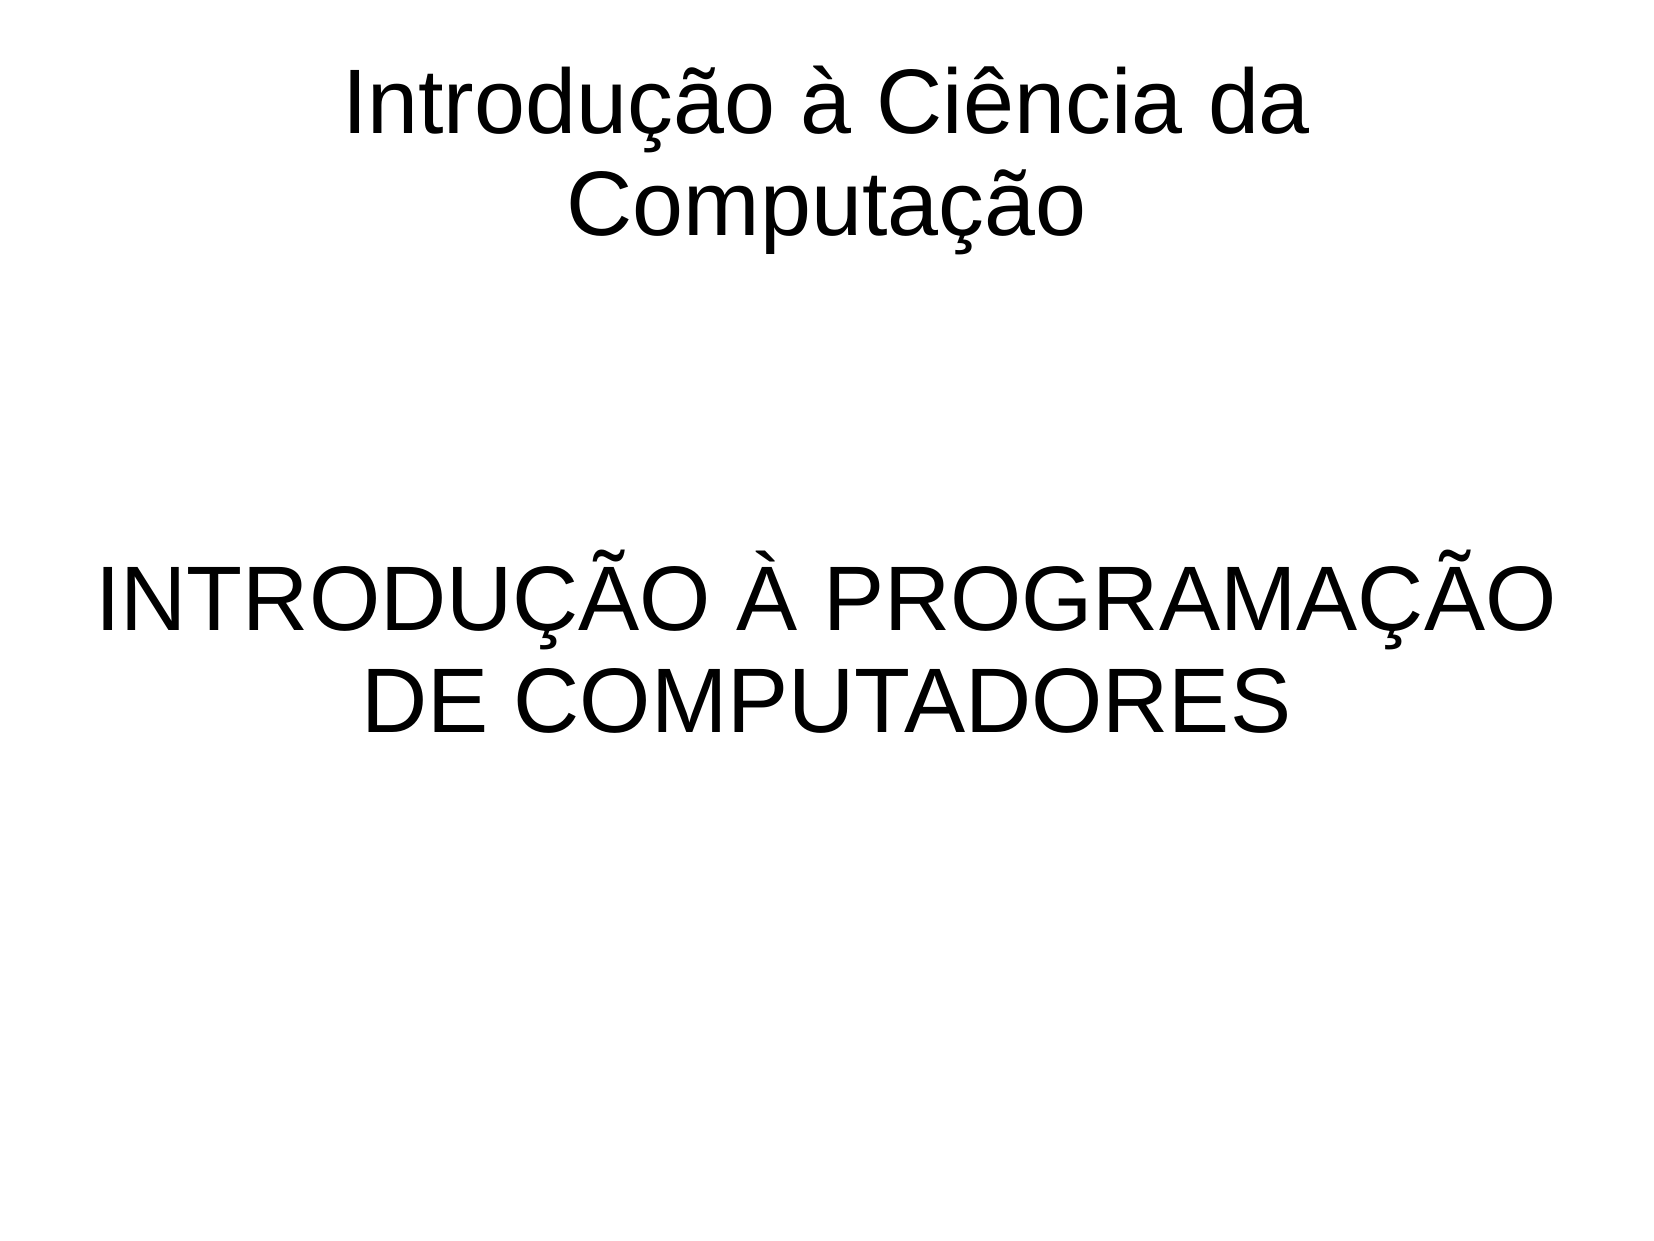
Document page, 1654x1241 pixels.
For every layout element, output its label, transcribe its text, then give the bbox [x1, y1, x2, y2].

title Introdução à Ciência da Computação [82, 49, 1571, 257]
subtitle INTRODUÇÃO À PROGRAMAÇÃO DE COMPUTADORES [82, 290, 1571, 1010]
